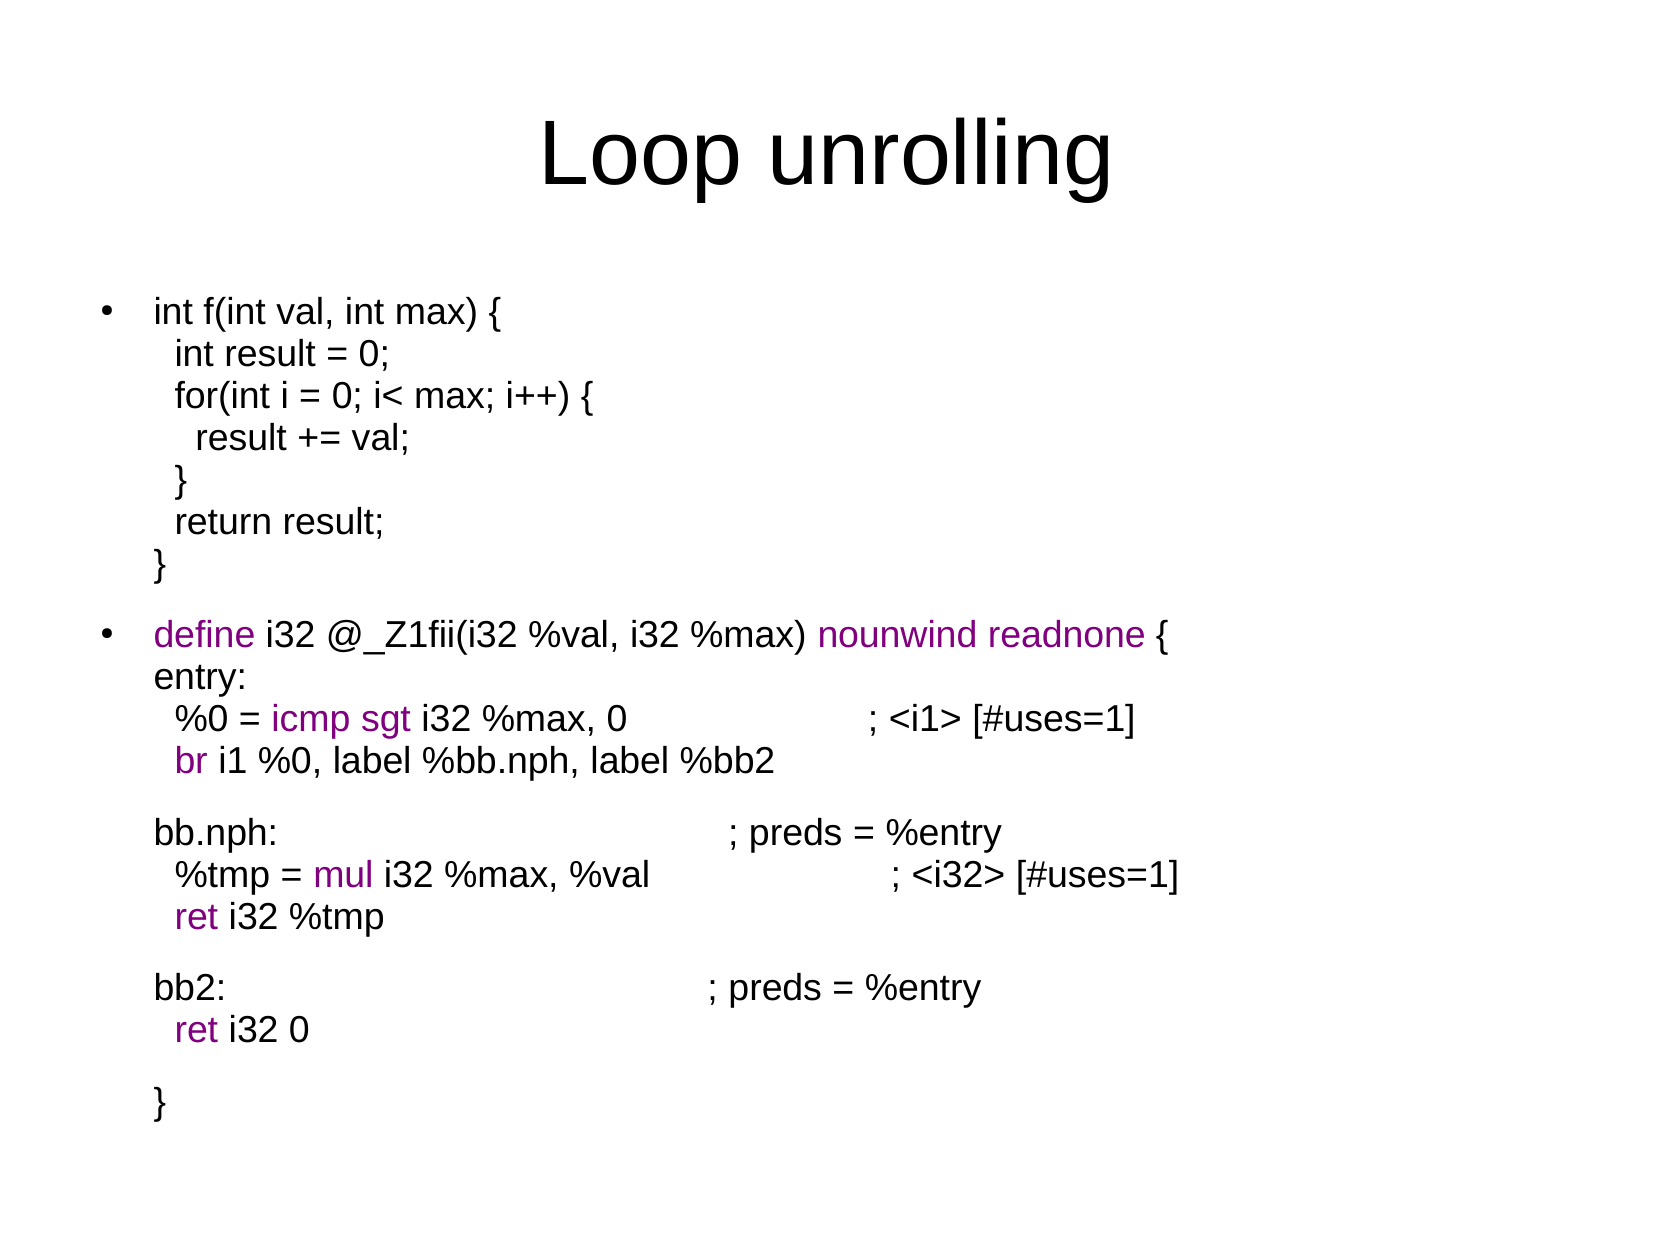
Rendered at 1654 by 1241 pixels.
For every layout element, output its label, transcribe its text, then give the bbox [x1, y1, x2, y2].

list int f(int val, int max) { int result = 0; for(int i = 0; i< max; i++) { result += val; } return result; } define i32 @_Z1fii(i32 %val, i32 %max) nounwind readnone { entry: %0 = icmp sgt i32 %max, 0 ; <i1> [#uses=1] br i1 %0, label %bb.nph, label %bb2 bb.nph: ; preds = %entry %tmp = mul i32 %max, %val ; <i32> [#uses=1] ret i32 %tmp bb2: ; preds = %entry ret i32 0 } [82, 290, 1571, 1123]
title Loop unrolling [82, 56, 1571, 250]
